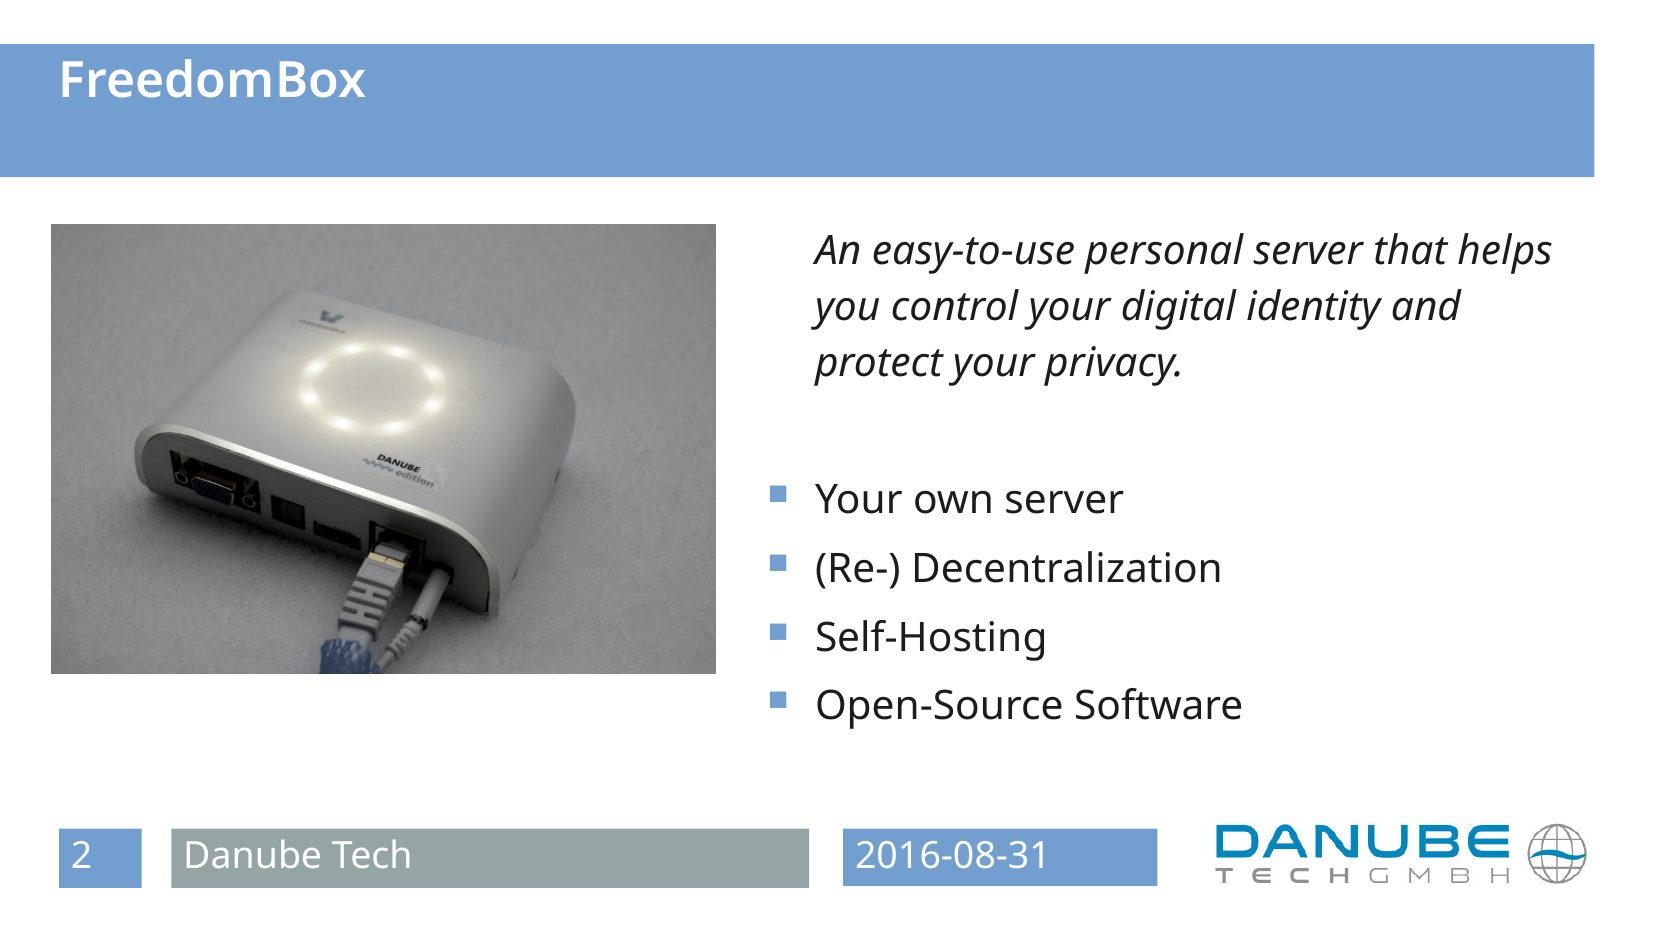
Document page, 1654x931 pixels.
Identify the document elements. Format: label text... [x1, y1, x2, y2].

list An easy-to-use personal server that helps you control your digital identity and protect your privacy. Your own server (Re-) Decentralization Self-Hosting Open-Source Software [767, 221, 1595, 789]
title FreedomBox [0, 44, 1595, 178]
picture [1206, 814, 1595, 892]
picture [51, 224, 716, 674]
